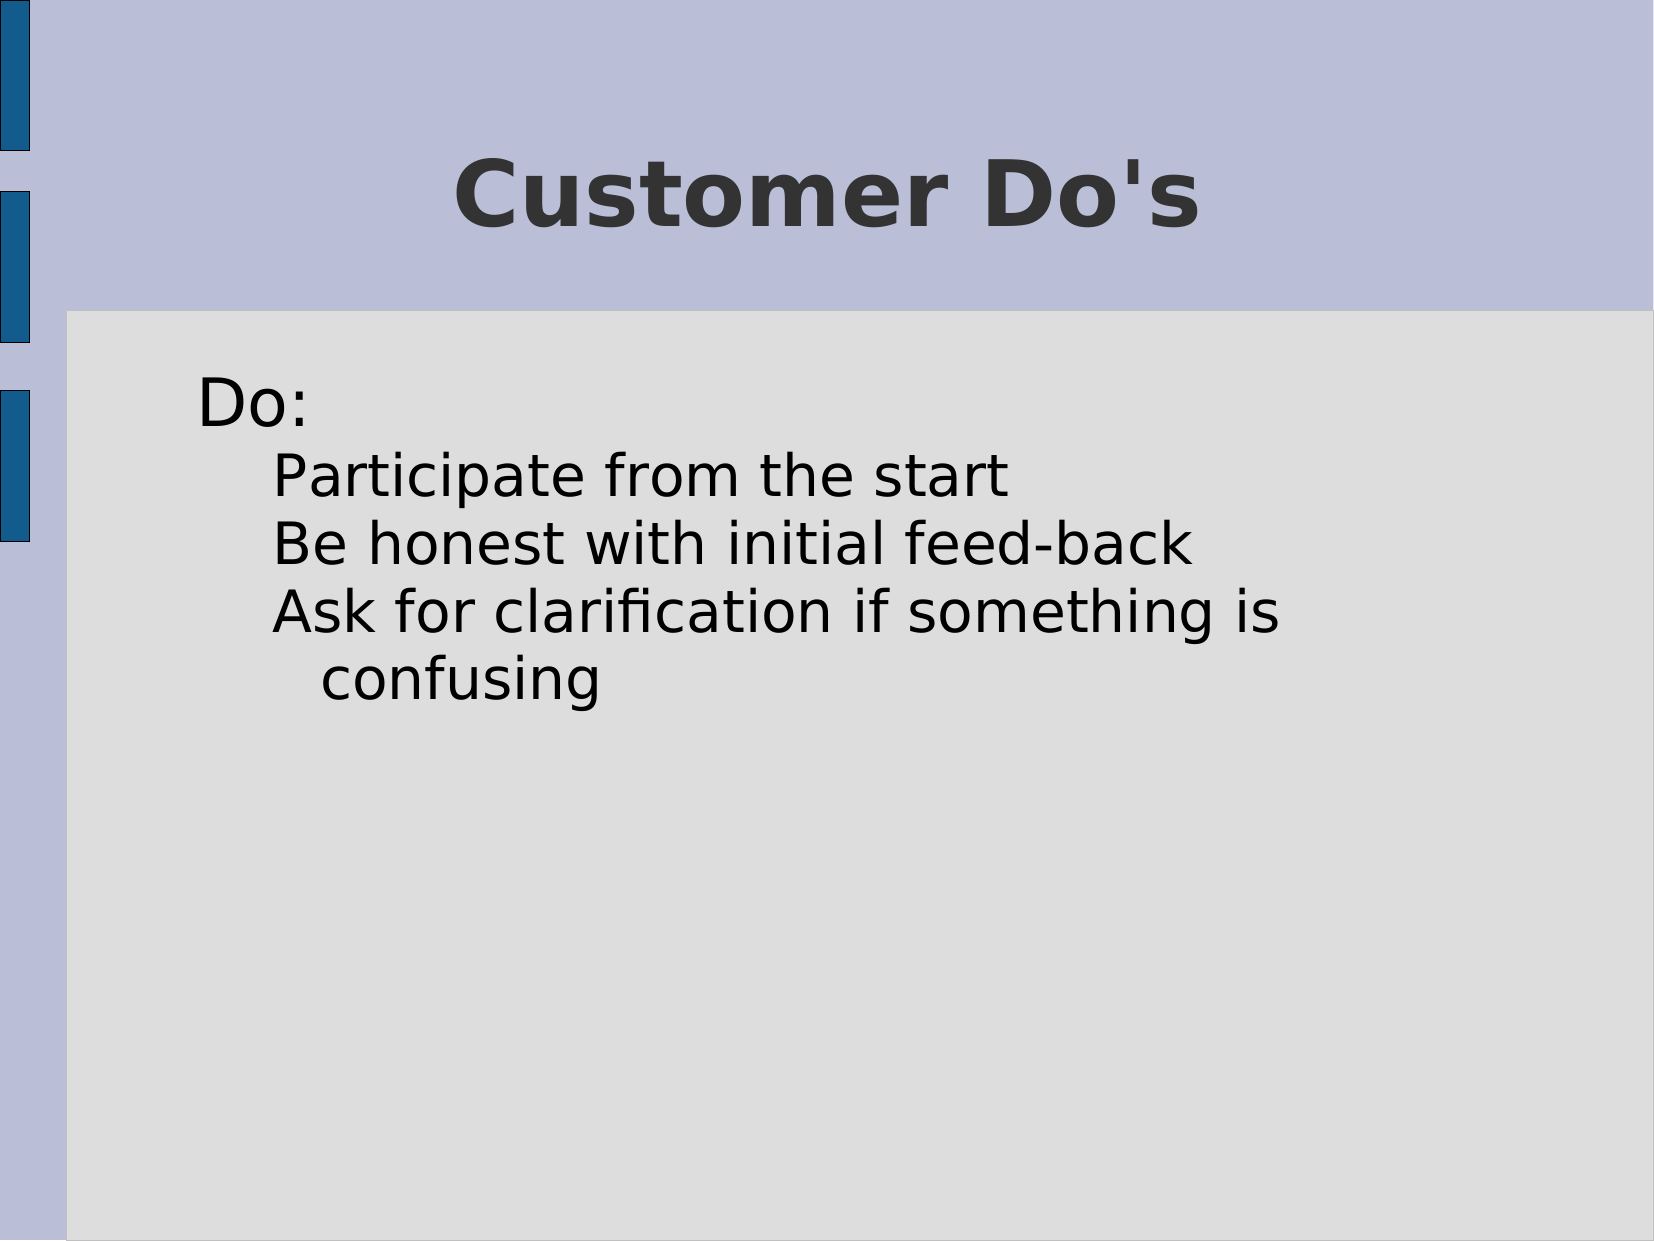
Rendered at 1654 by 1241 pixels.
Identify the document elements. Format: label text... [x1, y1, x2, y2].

title Customer Do's [121, 91, 1534, 299]
list Do: Participate from the start Be honest with initial feed-back Ask for clarification if something is confusing [178, 364, 1570, 1147]
